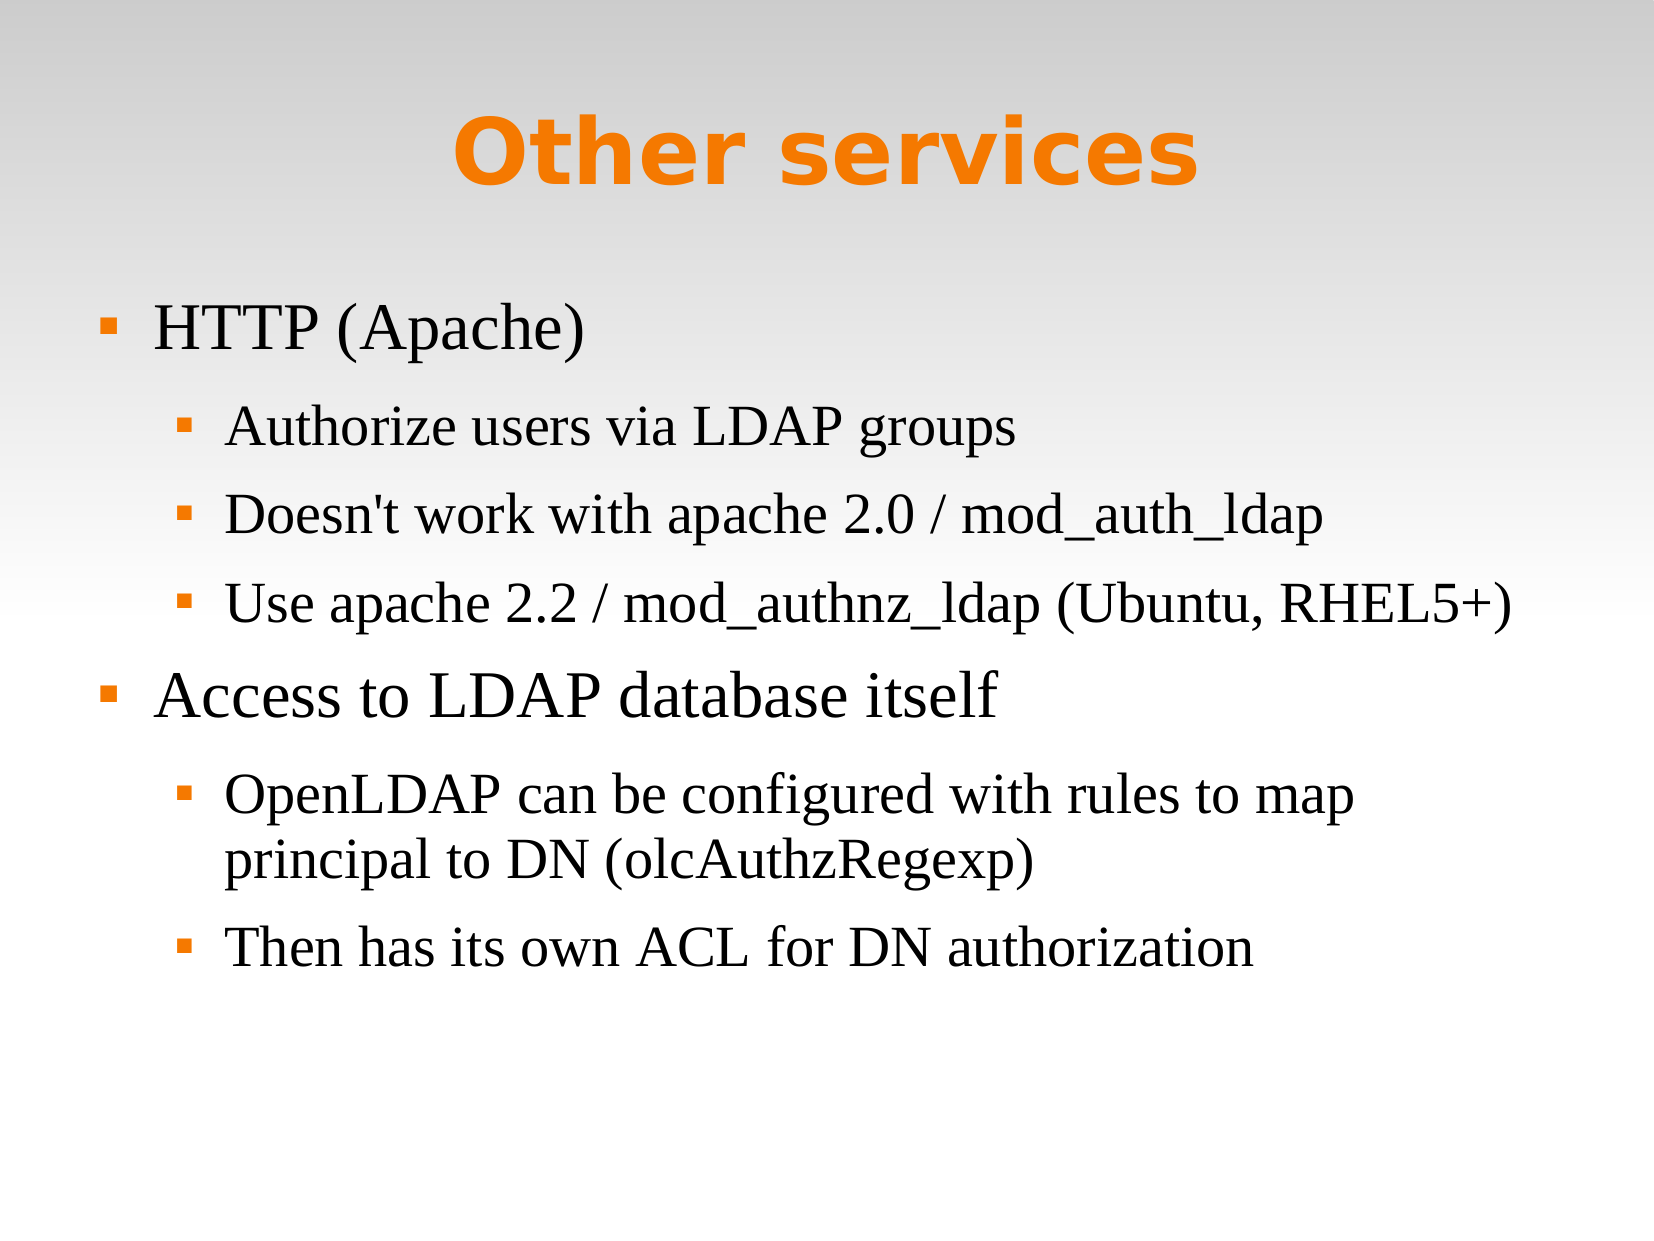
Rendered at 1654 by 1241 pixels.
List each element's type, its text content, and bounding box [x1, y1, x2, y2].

list HTTP (Apache) Authorize users via LDAP groups Doesn't work with apache 2.0 / mod_auth_ldap Use apache 2.2 / mod_authnz_ldap (Ubuntu, RHEL5+) Access to LDAP database itself OpenLDAP can be configured with rules to map principal to DN (olcAuthzRegexp) Then has its own ACL for DN authorization [82, 290, 1571, 1094]
title Other services [82, 49, 1571, 257]
